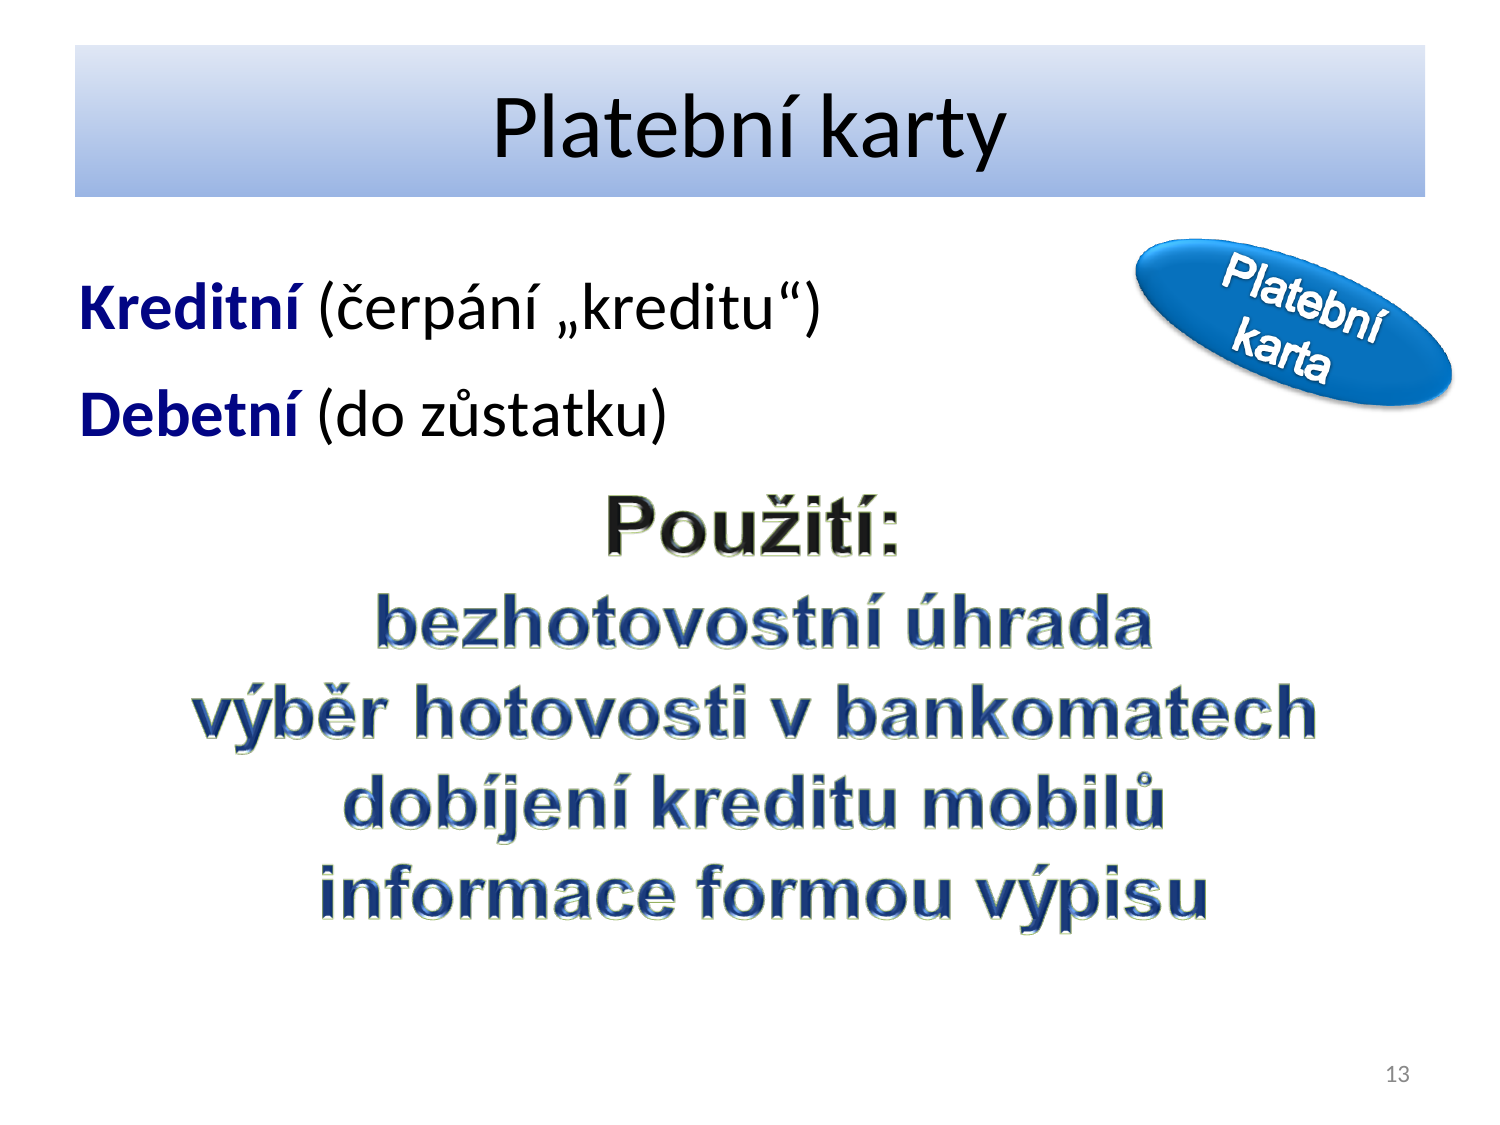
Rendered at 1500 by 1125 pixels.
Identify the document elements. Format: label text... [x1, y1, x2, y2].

list Kreditní (čerpání „kreditu“) Debetní (do zůstatku) [64, 255, 1415, 998]
picture [1128, 207, 1459, 421]
picture [144, 447, 1385, 949]
text_box <číslo> [1074, 1042, 1426, 1103]
title Platební karty [75, 45, 1426, 197]
